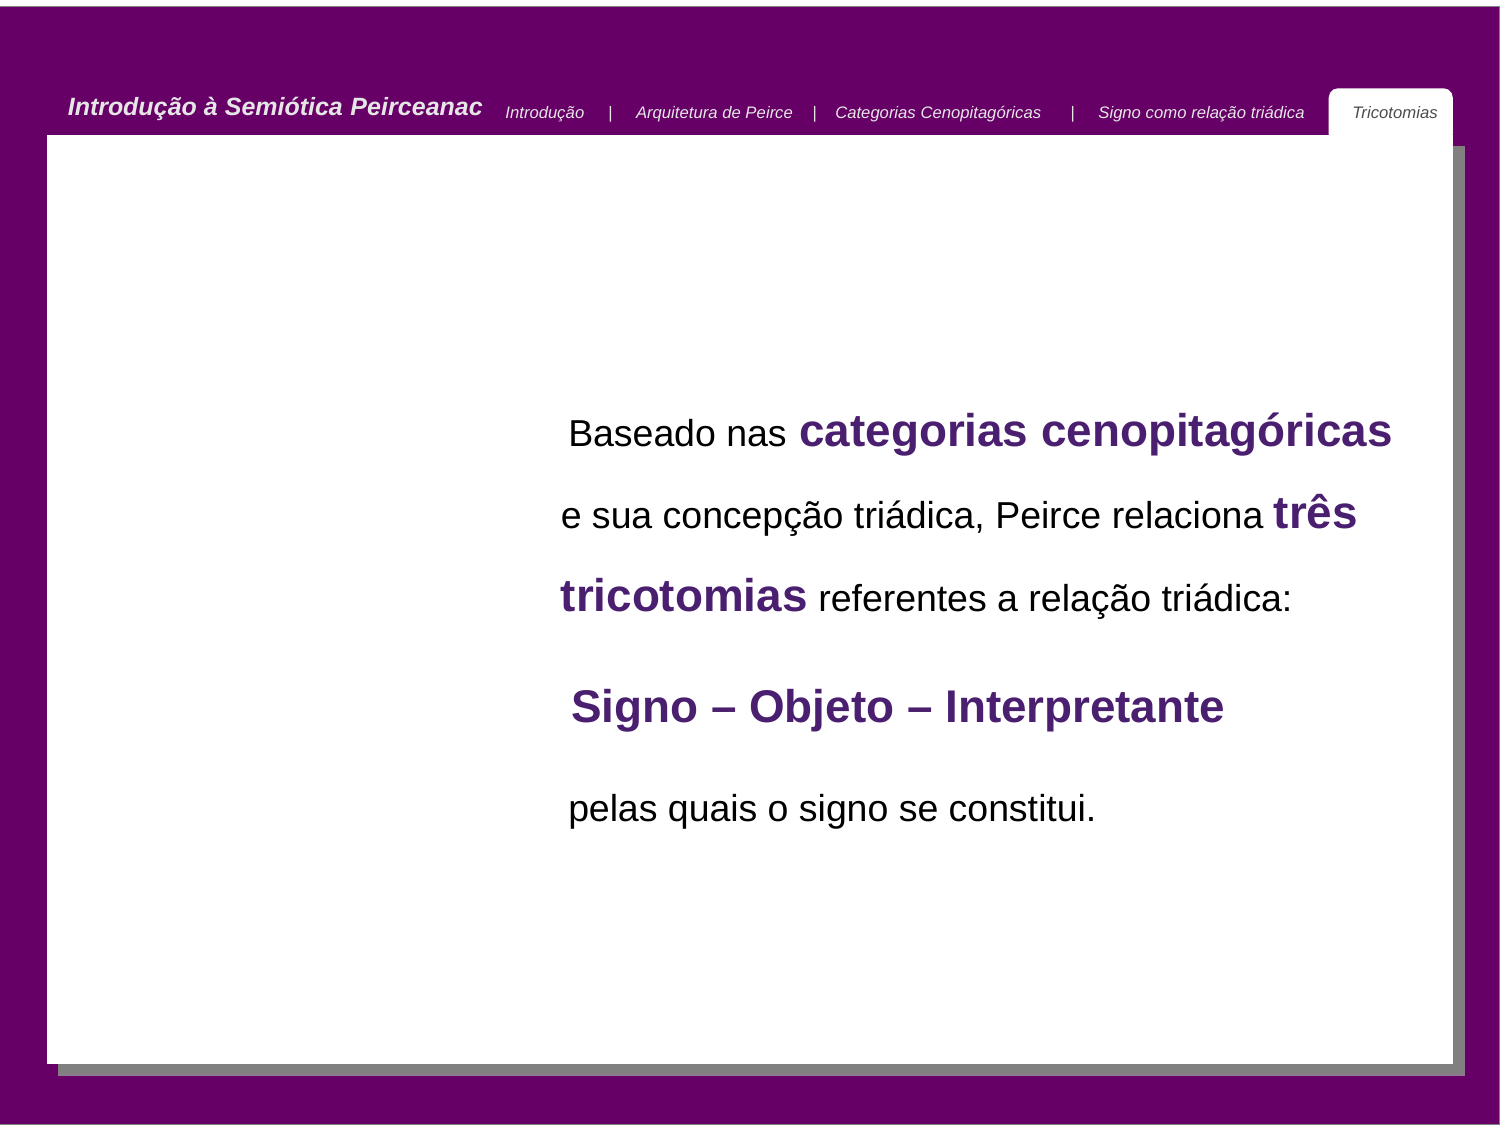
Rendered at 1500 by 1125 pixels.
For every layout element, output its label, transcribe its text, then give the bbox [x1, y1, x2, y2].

list Baseado nas categorias cenopitagóricas e sua concepção triádica, Peirce relaciona três tricotomias referentes a relação triádica: Signo – Objeto – Interpretante pelas quais o signo se constitui. [555, 372, 1407, 1022]
